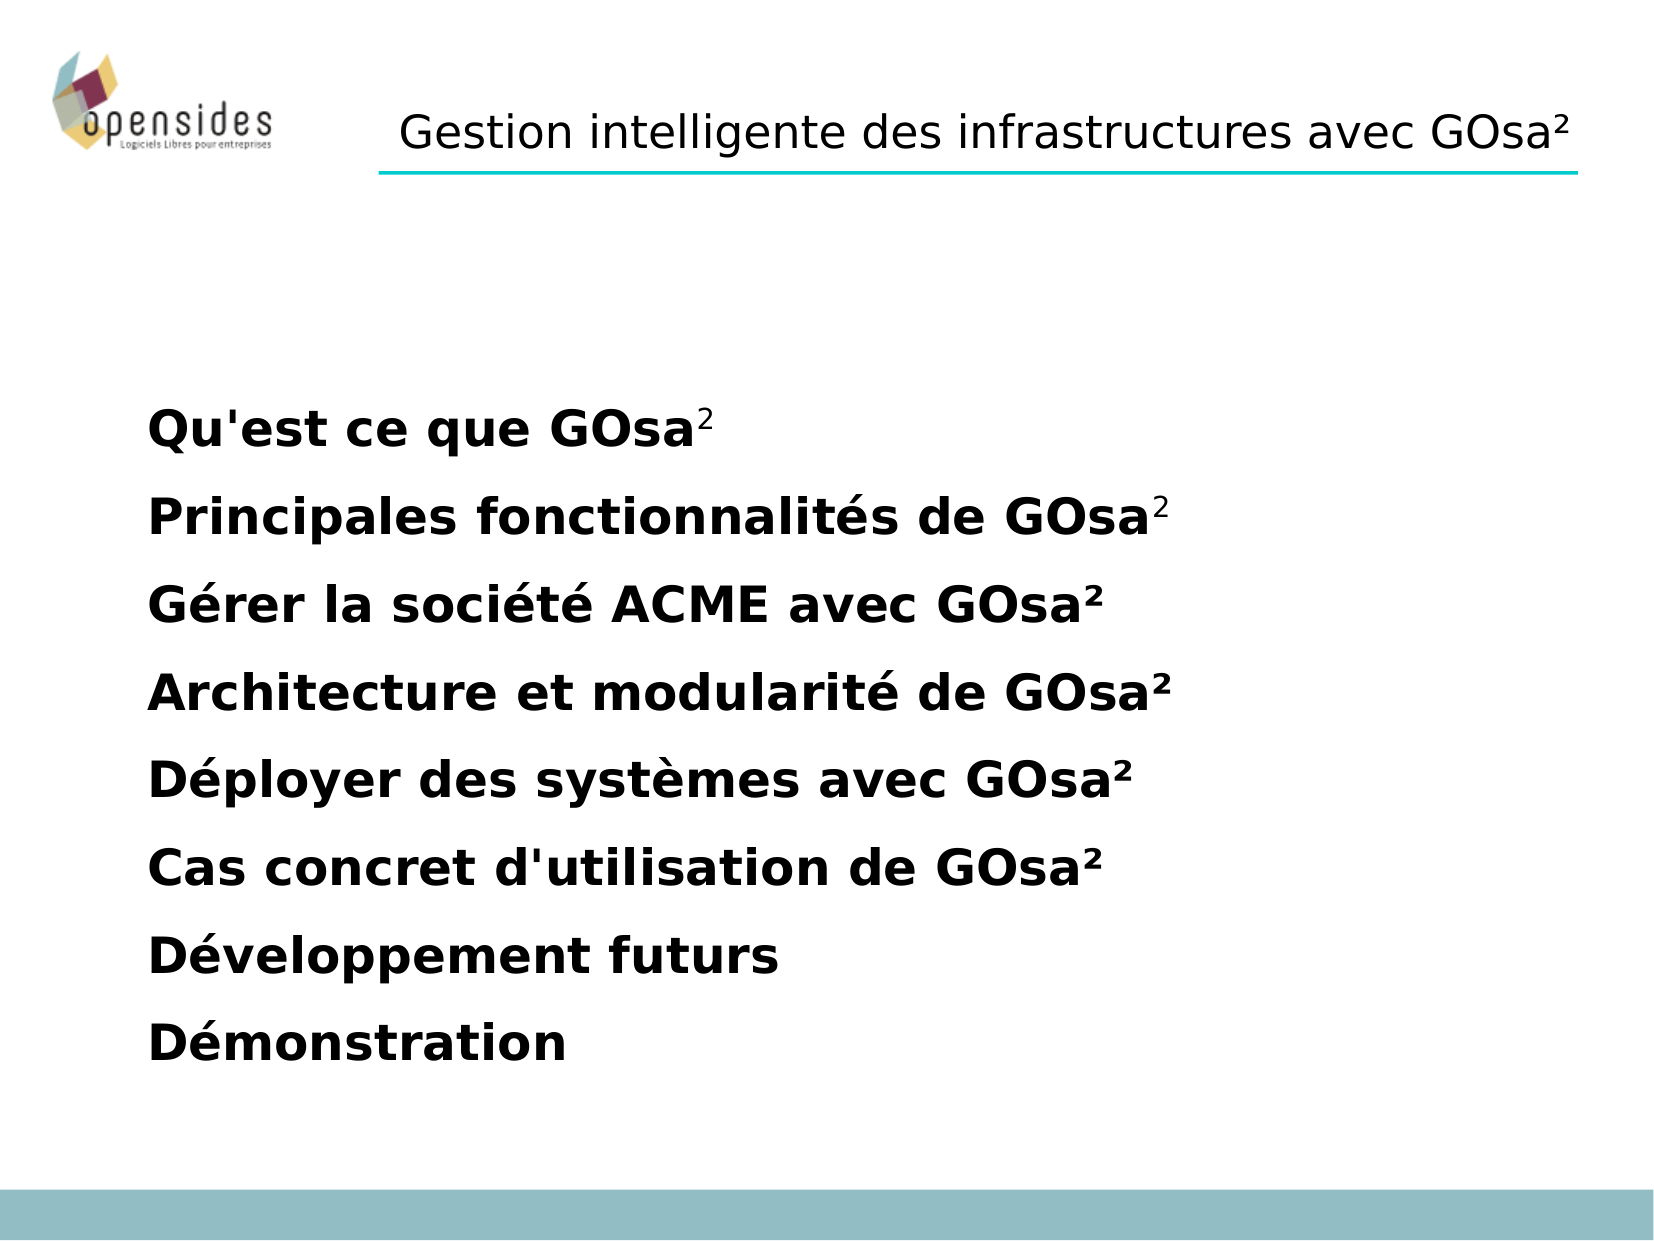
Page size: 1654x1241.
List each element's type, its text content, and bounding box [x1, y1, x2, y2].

text_box [378, 171, 1578, 175]
text_box [0, 1189, 1654, 1241]
picture [22, 30, 308, 187]
list Qu'est ce que GOsa2 Principales fonctionnalités de GOsa2 Gérer la société ACME avec GOsa² Architecture et modularité de GOsa² Déployer des systèmes avec GOsa² Cas concret d'utilisation de GOsa² Développement futurs Démonstration [129, 312, 1542, 1094]
text_box Gestion intelligente des infrastructures avec GOsa² [317, 98, 1654, 167]
